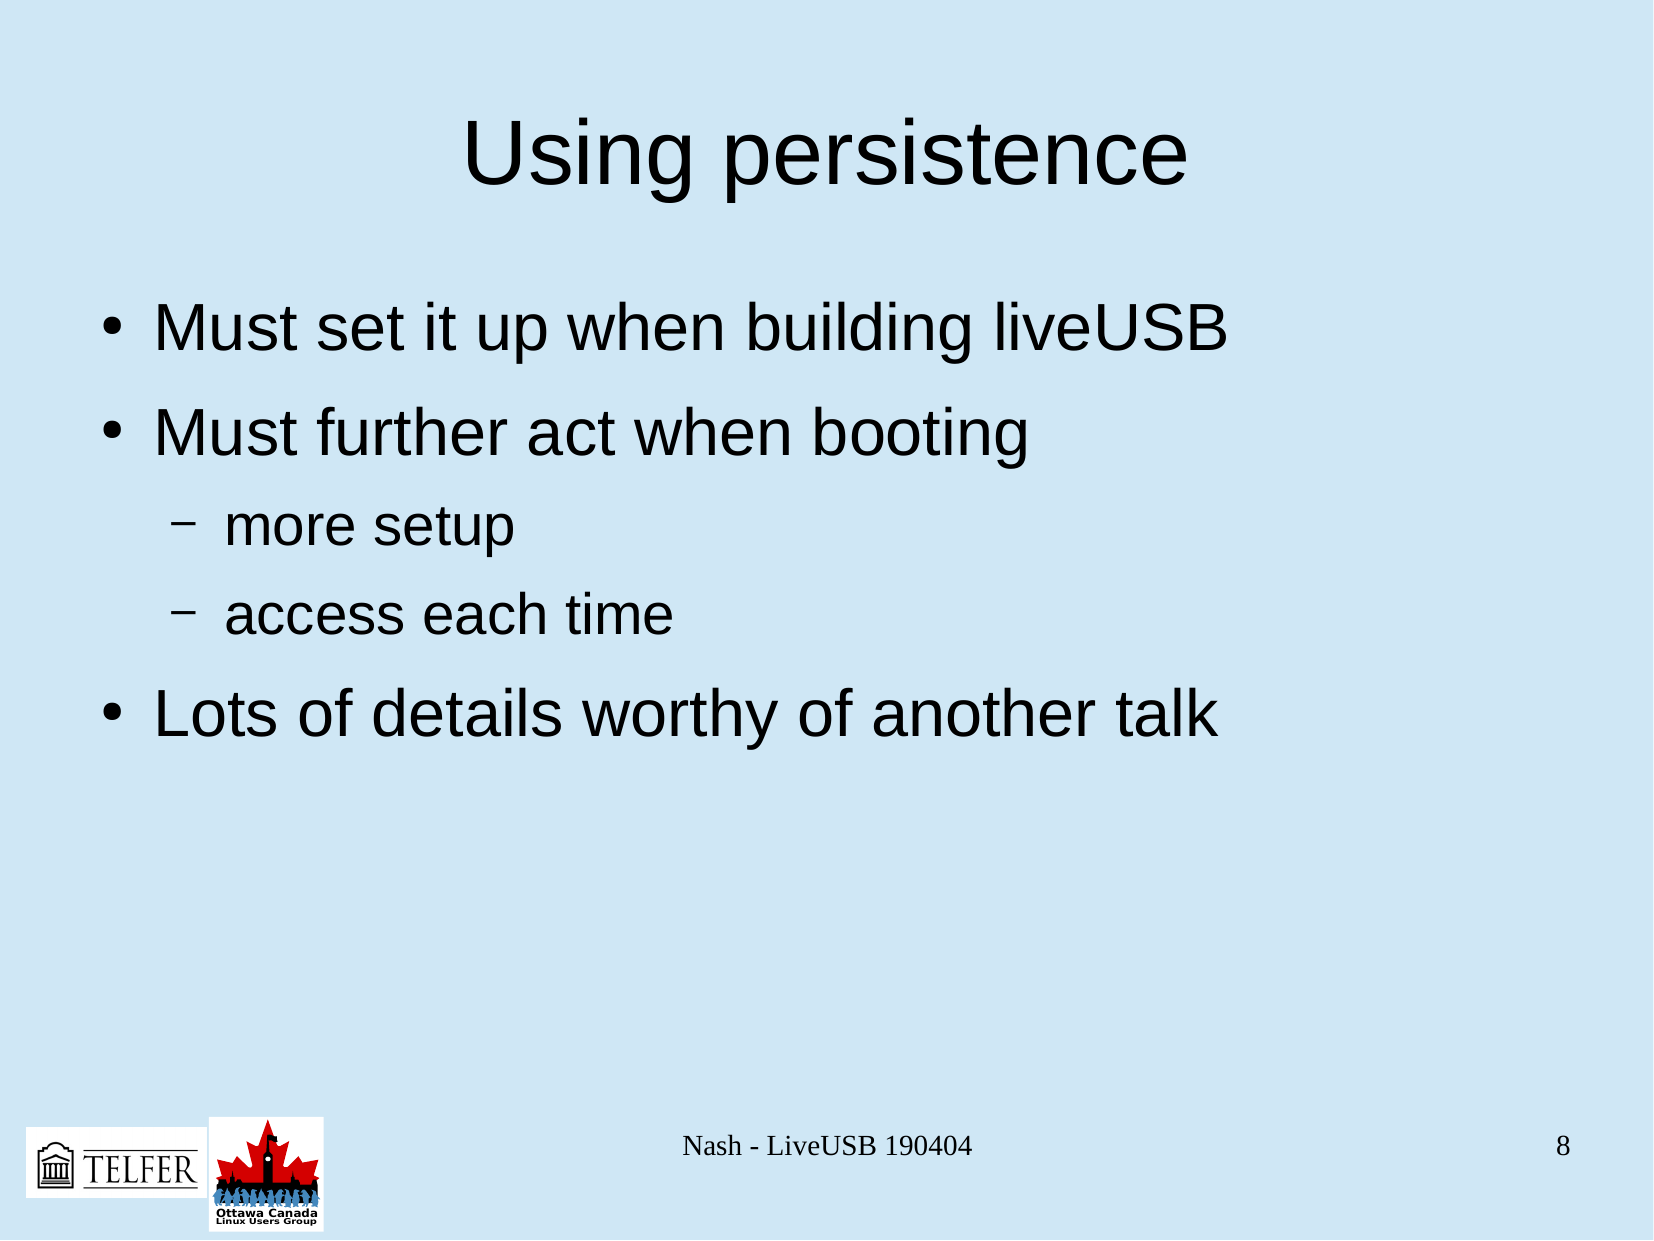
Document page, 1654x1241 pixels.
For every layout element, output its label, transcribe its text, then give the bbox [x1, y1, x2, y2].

list Must set it up when building liveUSB Must further act when booting more setup access each time Lots of details worthy of another talk [82, 290, 1571, 1010]
title Using persistence [82, 49, 1571, 257]
picture [26, 1127, 207, 1198]
